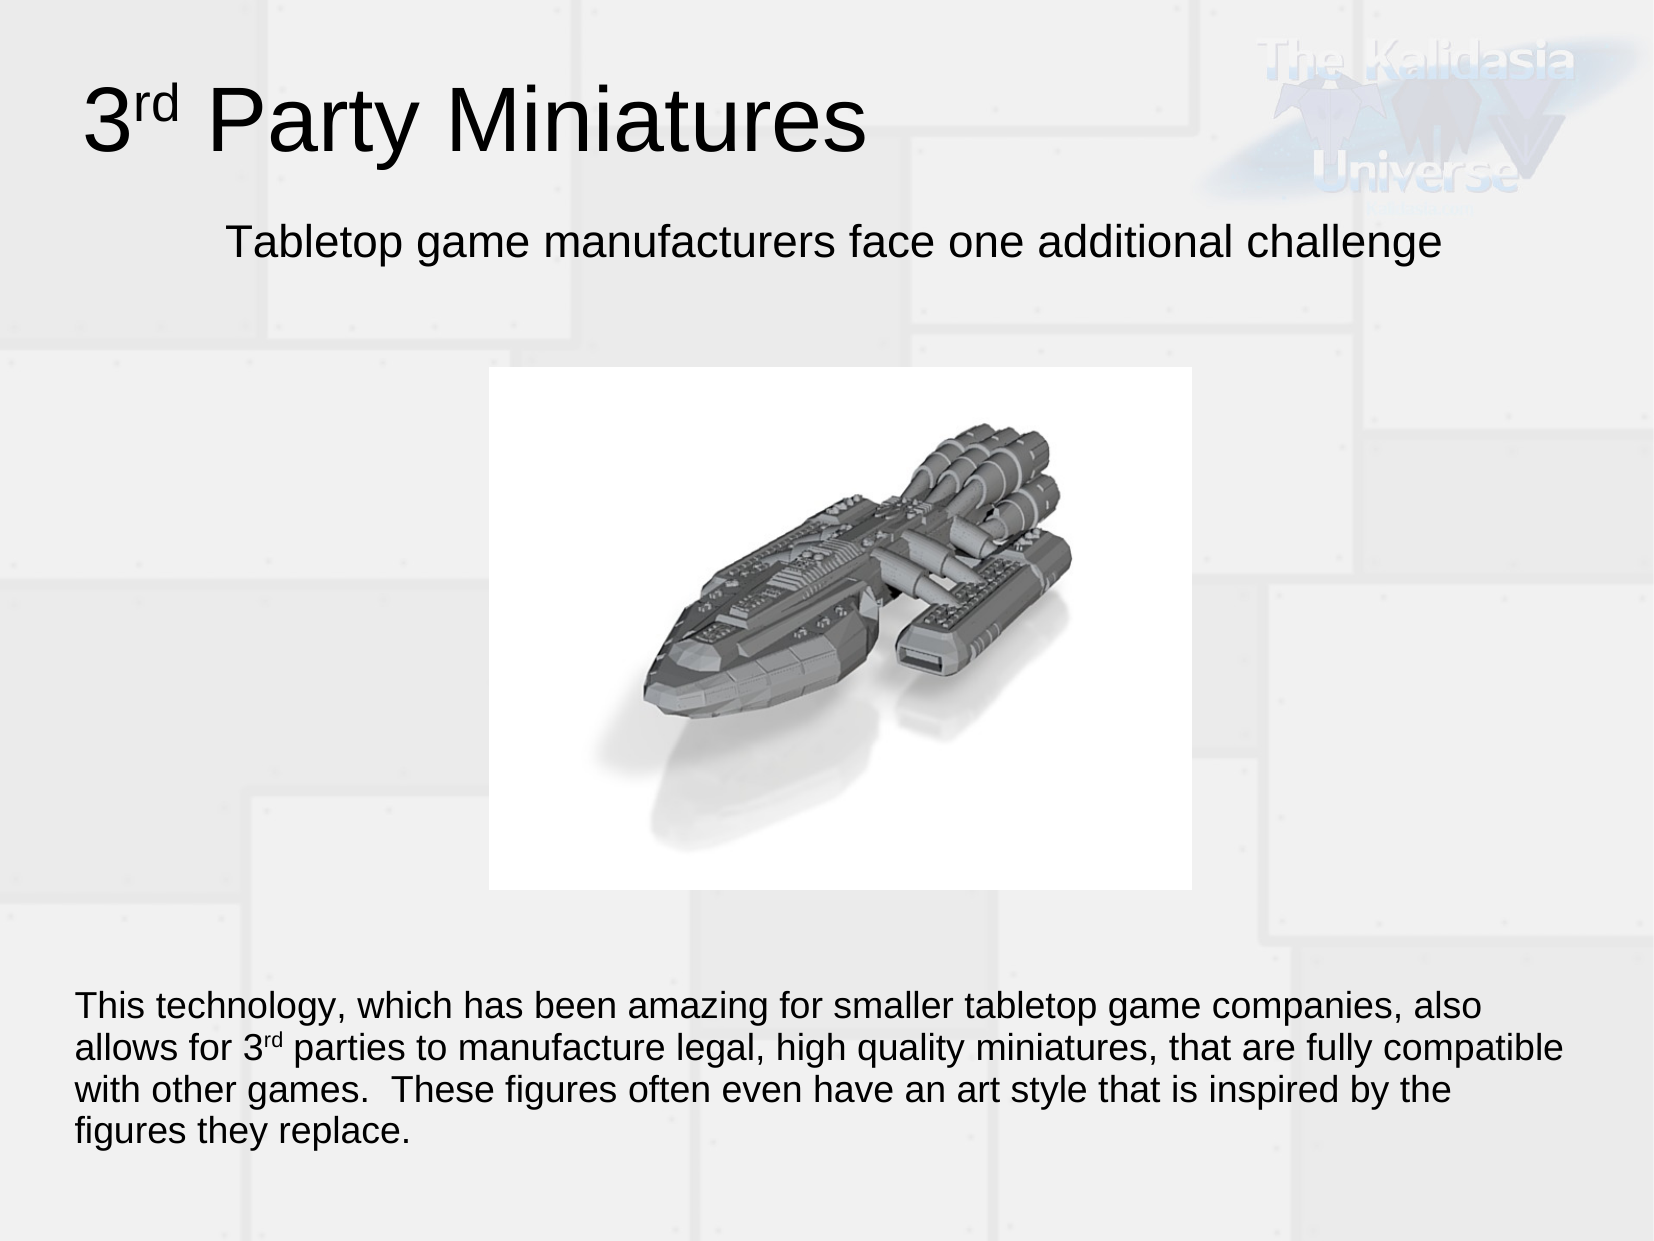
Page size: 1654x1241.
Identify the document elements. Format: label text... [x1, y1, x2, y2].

text_box Tabletop game manufacturers face one additional challenge [224, 210, 1605, 271]
picture [0, 0, 1654, 1241]
title 3rd Party Miniatures [82, 59, 1571, 176]
text_box This technology, which has been amazing for smaller tabletop game companies, also allows for 3rd parties to manufacture legal, high quality miniatures, that are fully compatible with other games. These figures often even have an art style that is inspired by the figures they replace. [59, 975, 1590, 1160]
